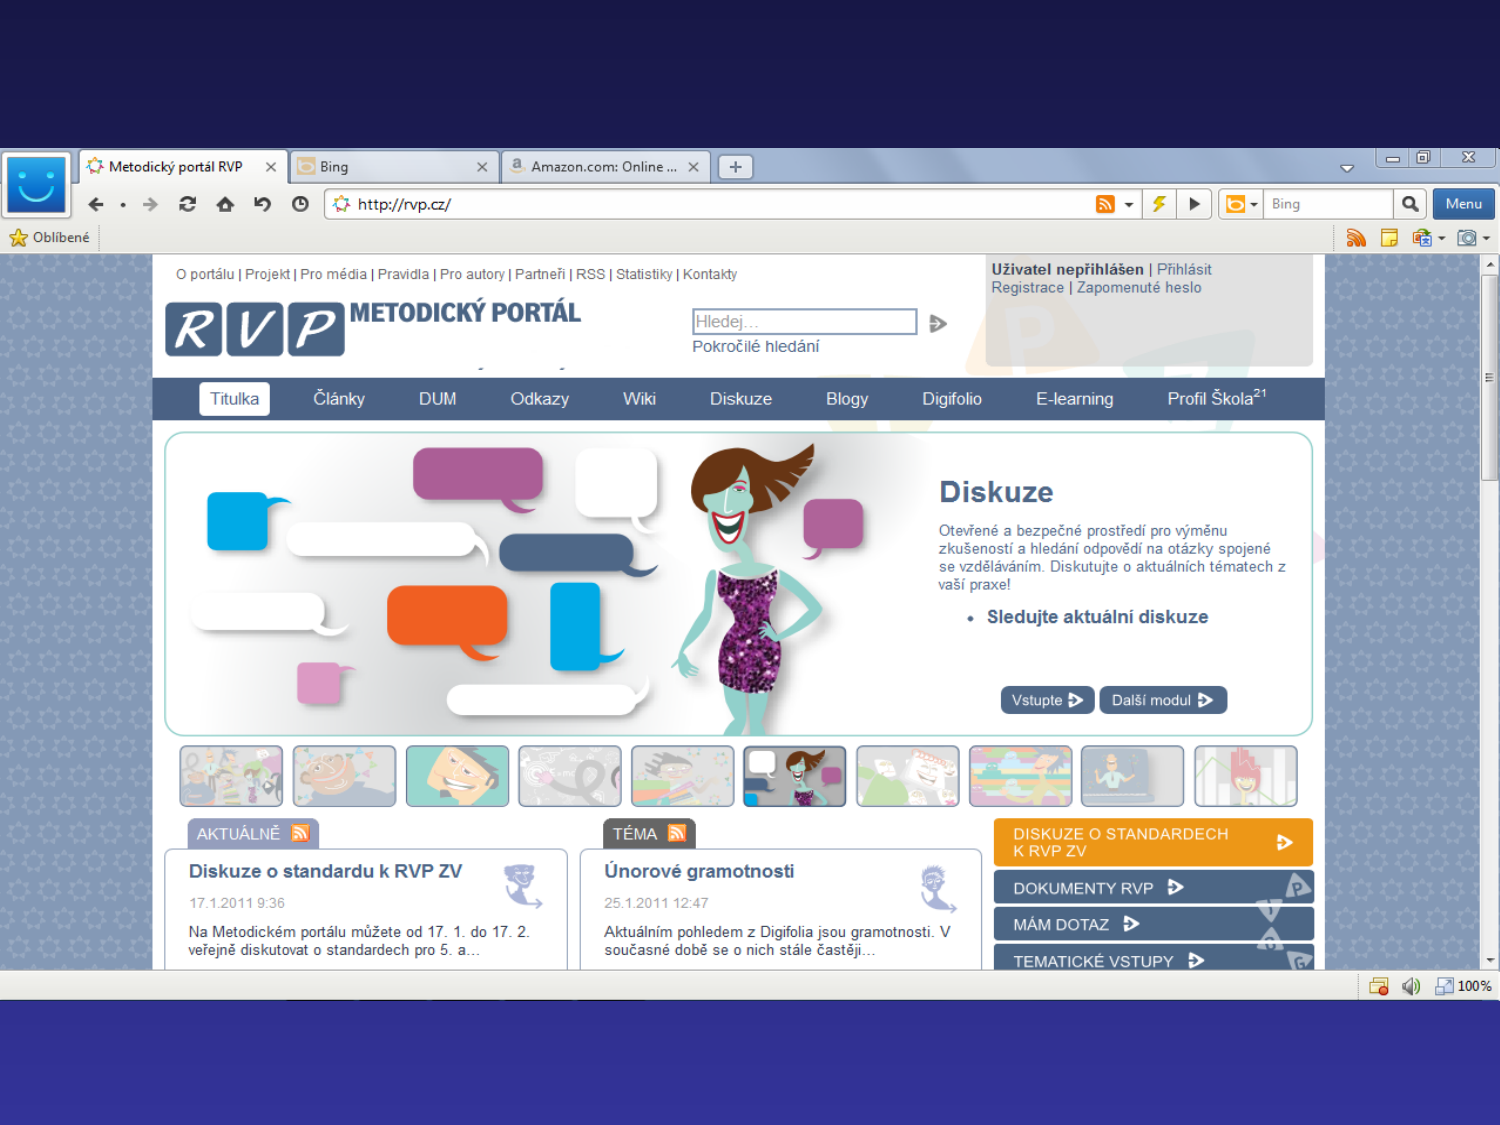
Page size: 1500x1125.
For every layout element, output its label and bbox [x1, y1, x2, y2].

picture [0, 148, 1500, 1001]
